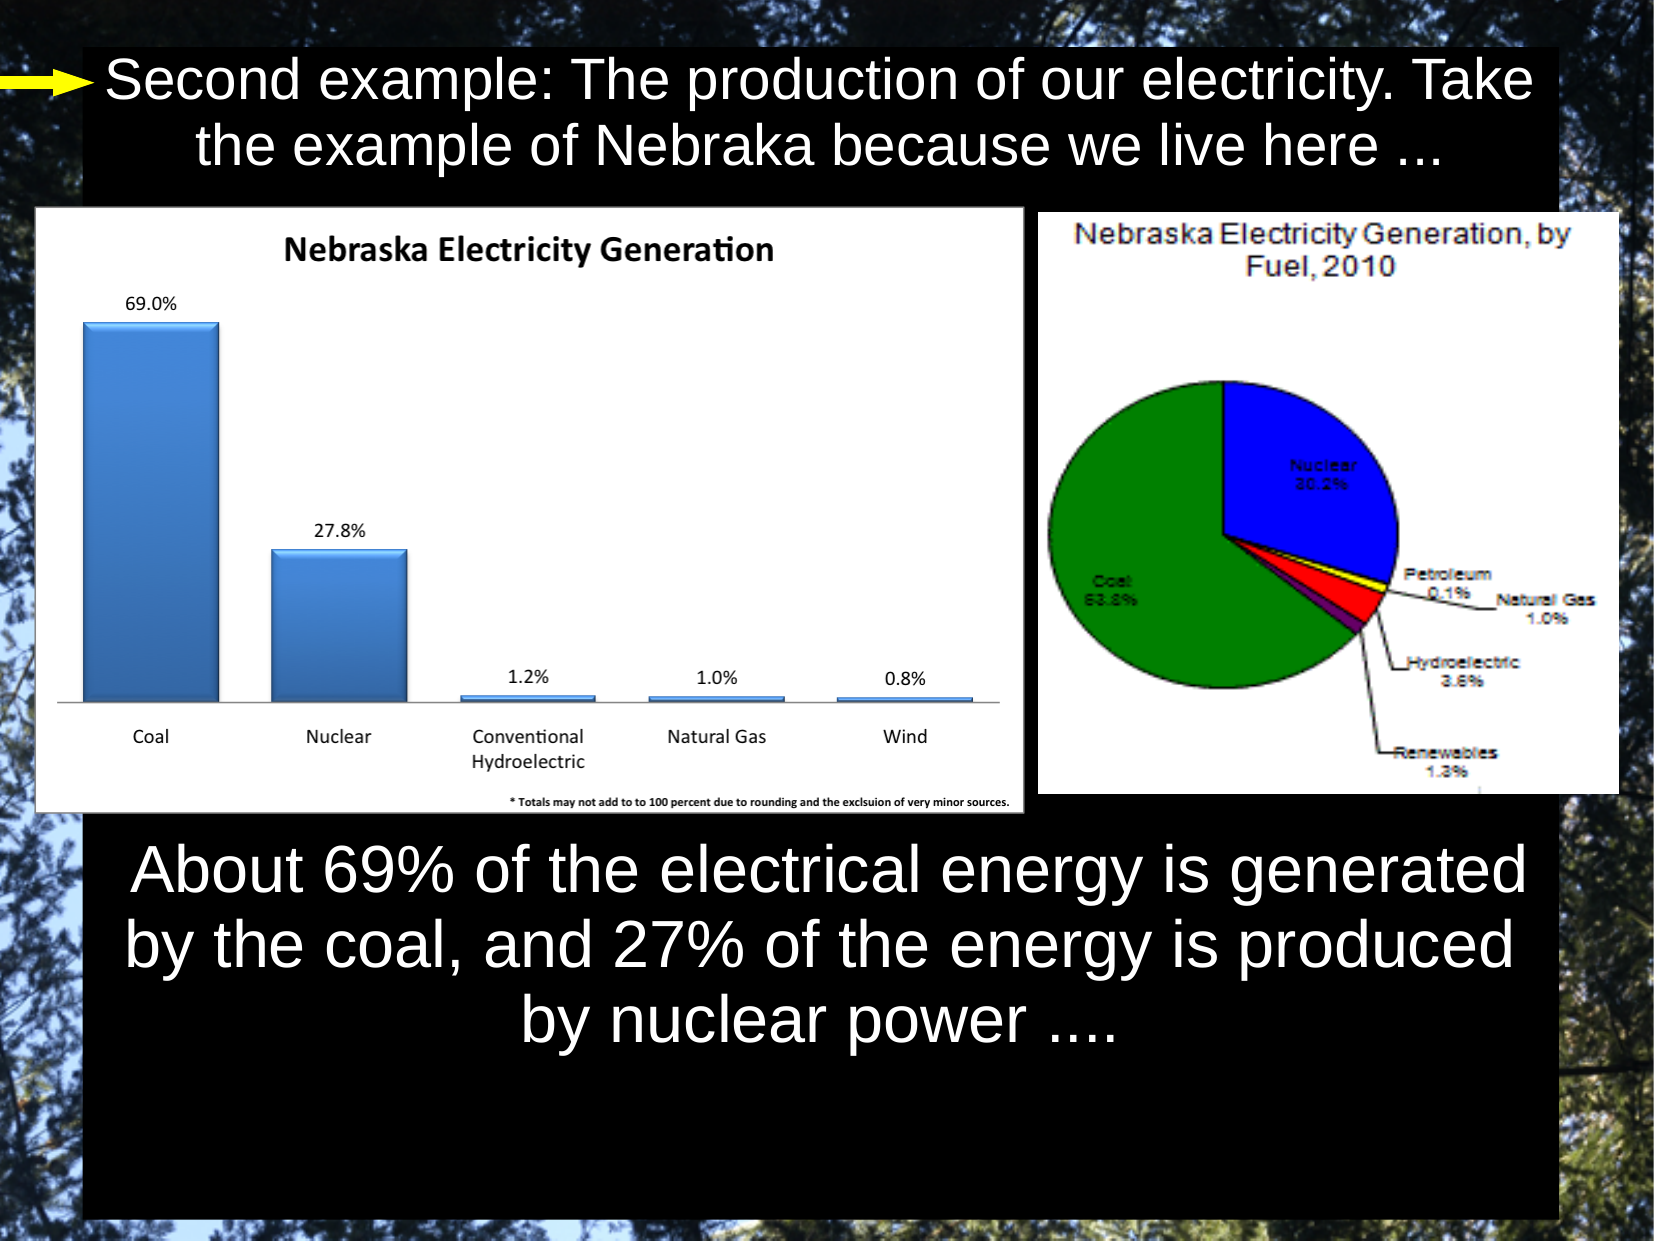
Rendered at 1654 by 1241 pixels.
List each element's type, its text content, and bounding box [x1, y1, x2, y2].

list Second example: The production of our electricity. Take the example of Nebraka because we live here ... About 69% of the electrical energy is generated by the coal, and 27% of the energy is produced by nuclear power .... [82, 47, 1560, 1220]
picture [0, 0, 1654, 1241]
